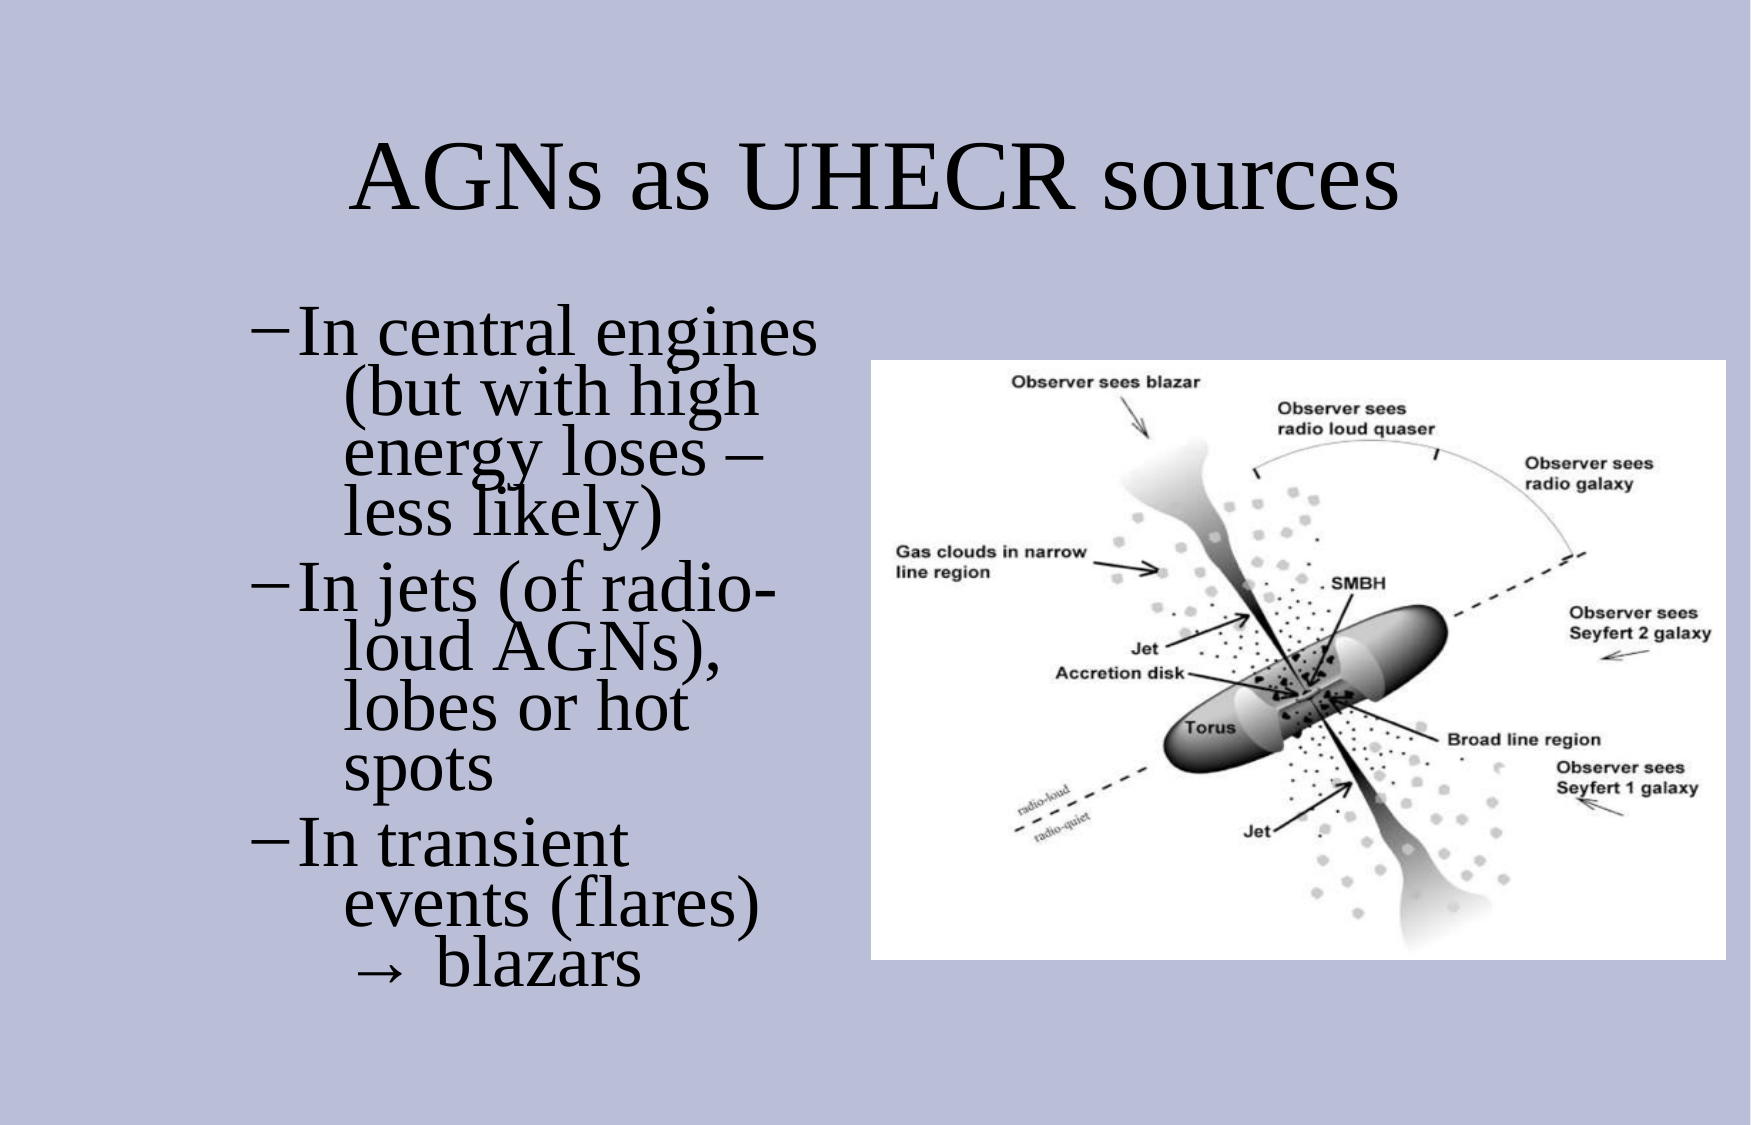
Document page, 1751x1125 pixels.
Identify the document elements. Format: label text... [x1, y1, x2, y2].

title AGNs as UHECR sources [128, 82, 1623, 270]
picture [871, 360, 1726, 960]
list In central engines (but with high energy loses – less likely) In jets (of radio-loud AGNs), lobes or hot spots In transient events (flares) → blazars [105, 299, 834, 1010]
